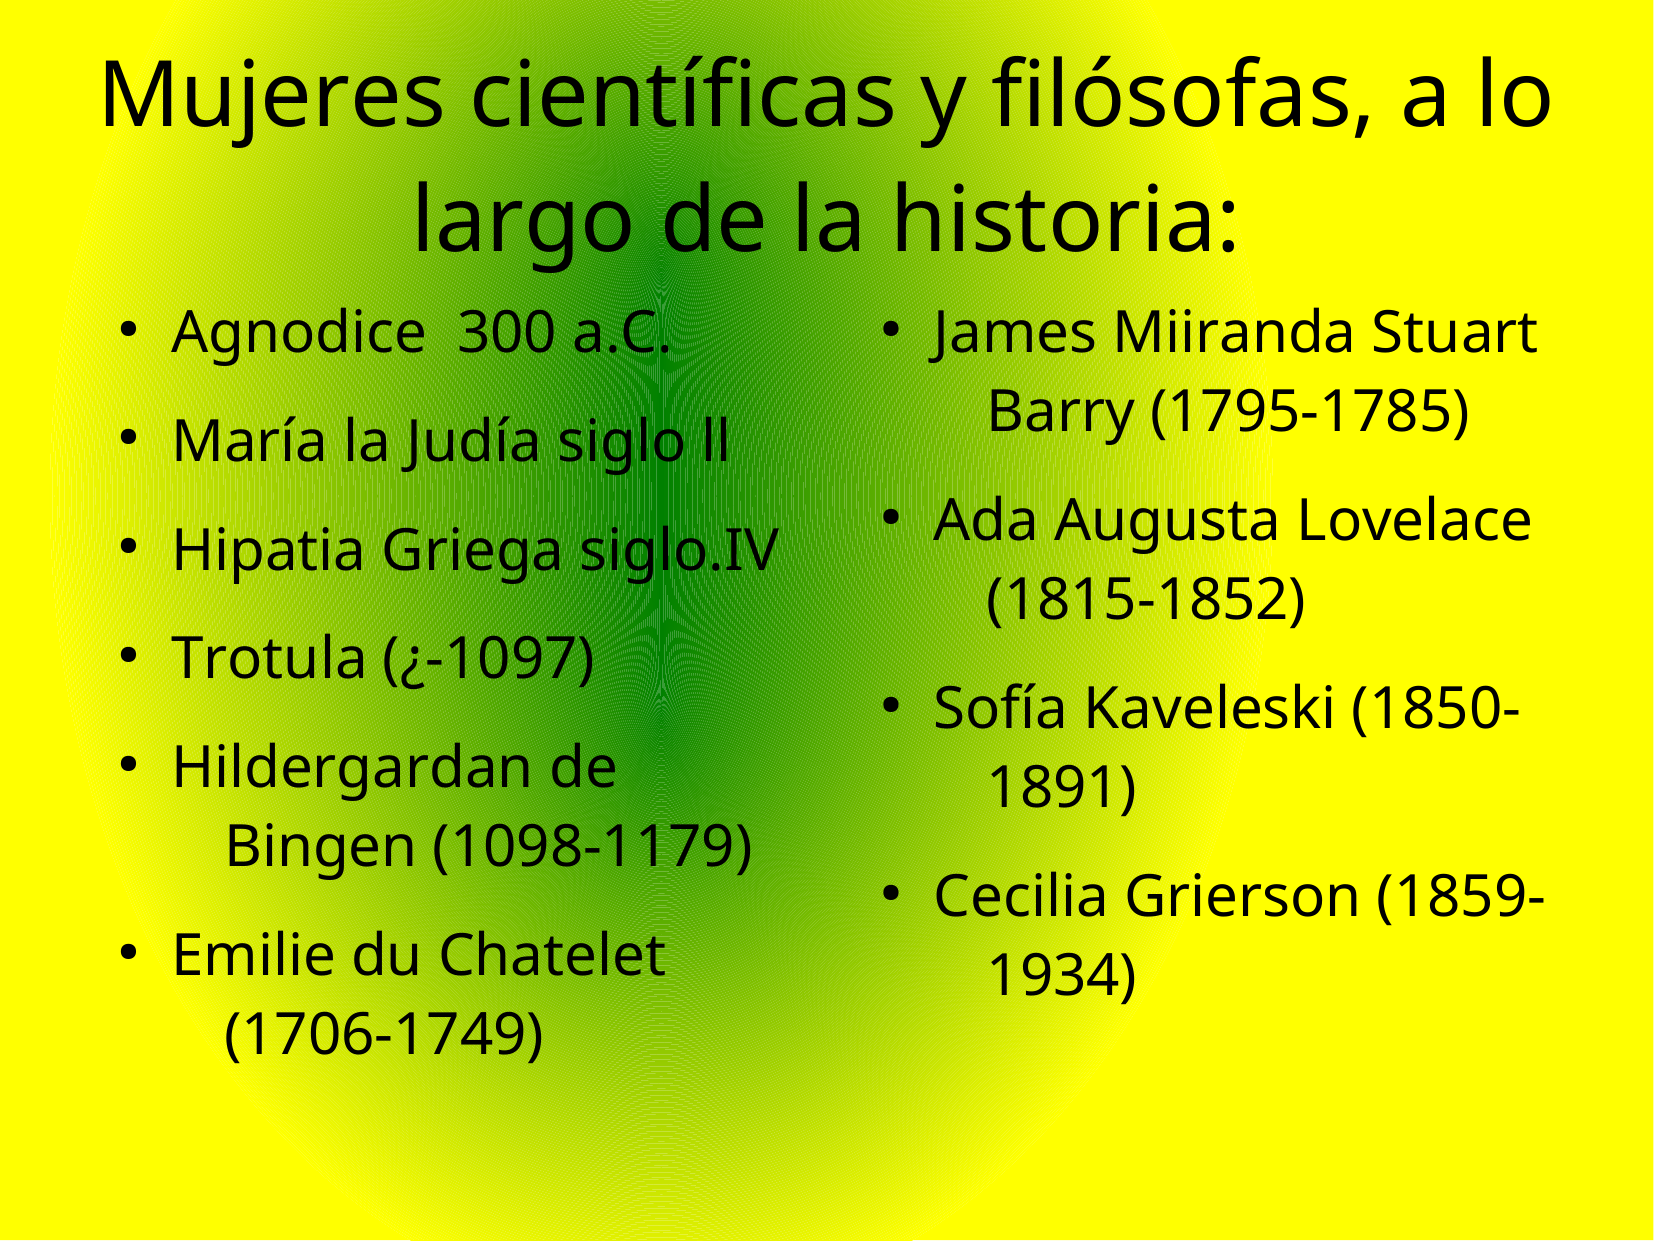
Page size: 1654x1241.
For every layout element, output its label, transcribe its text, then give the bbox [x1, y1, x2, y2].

title Mujeres científicas y filósofas, a lo largo de la historia: [82, 33, 1571, 273]
list Agnodice 300 a.C. María la Judía siglo ll Hipatia Griega siglo.IV Trotula (¿-1097) Hildergardan de Bingen (1098-1179) Emilie du Chatelet (1706-1749) [82, 290, 809, 1109]
list James Miiranda Stuart Barry (1795-1785) Ada Augusta Lovelace (1815-1852) Sofía Kaveleski (1850-1891) Cecilia Grierson (1859-1934) [845, 290, 1572, 1109]
